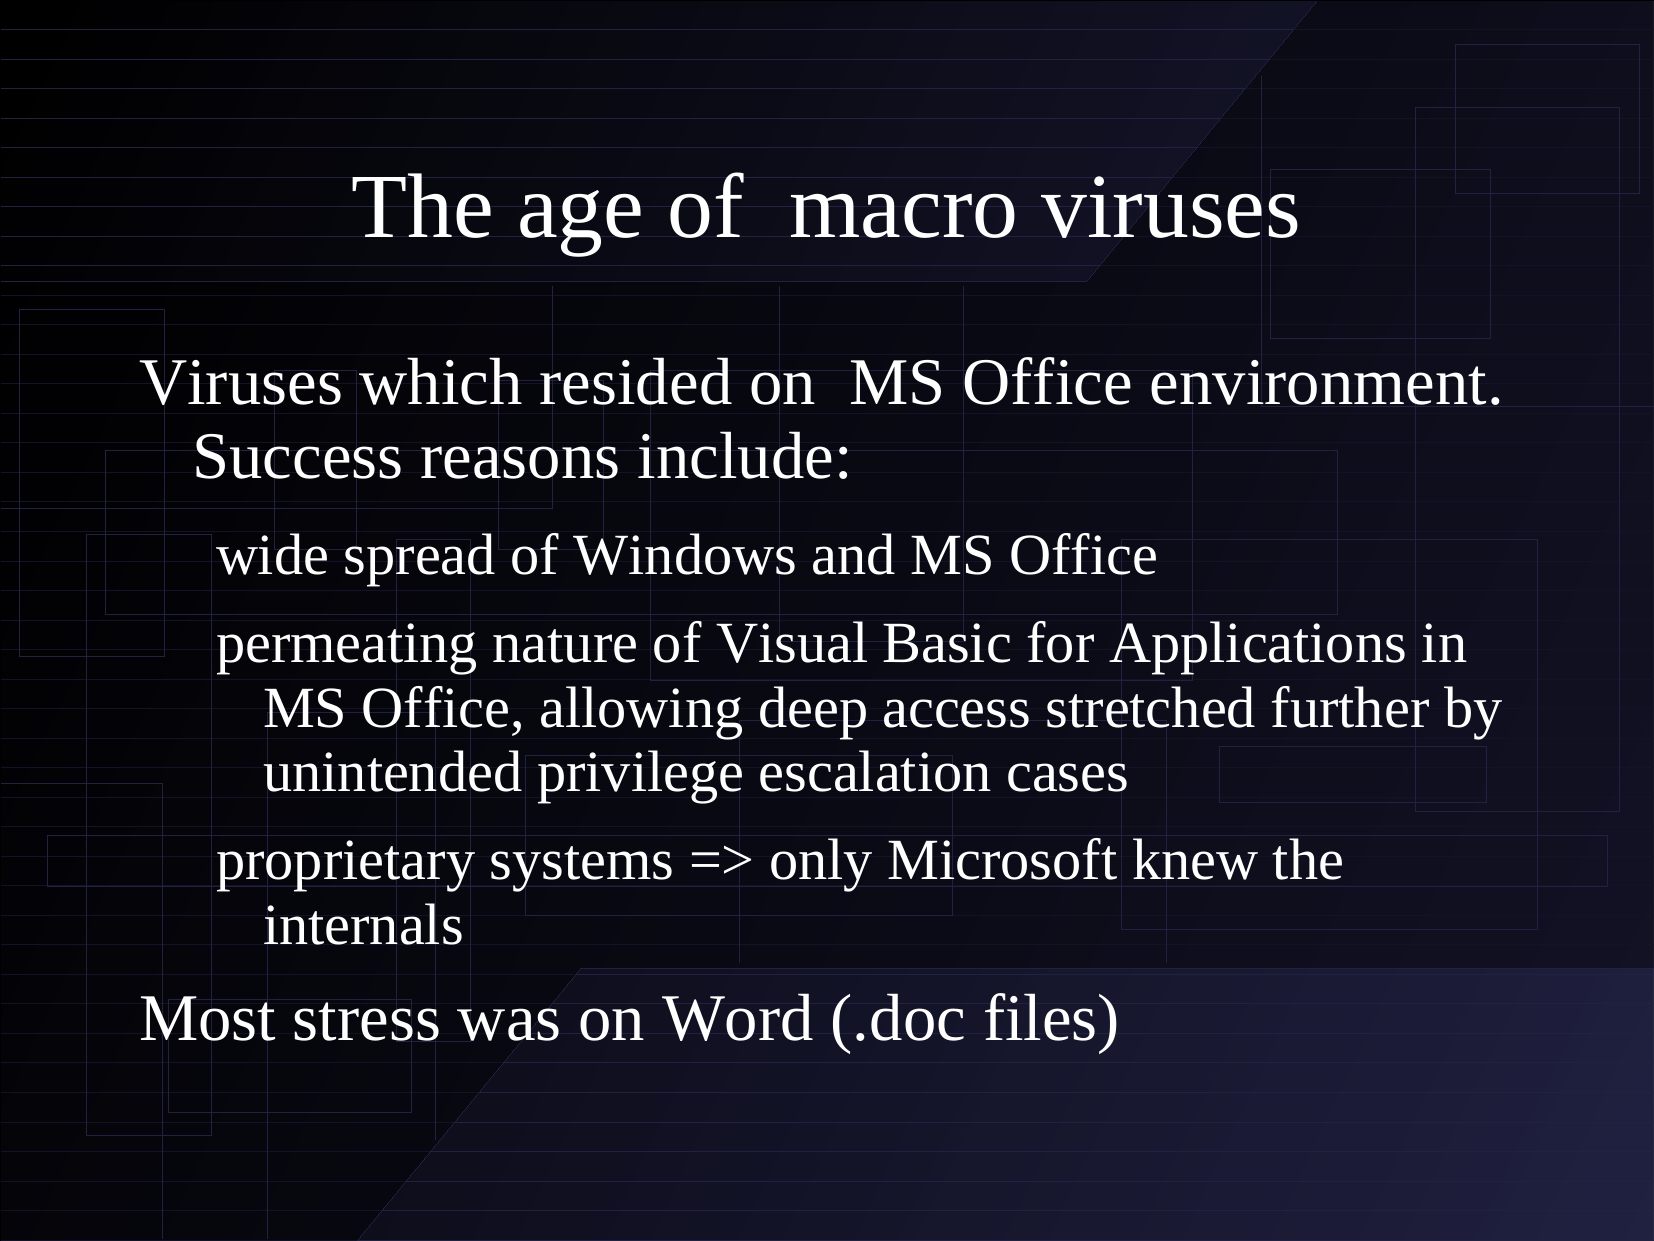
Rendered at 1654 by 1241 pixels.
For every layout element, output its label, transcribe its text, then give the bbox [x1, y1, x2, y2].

title The age of macro viruses [121, 102, 1534, 311]
list Viruses which resided on MS Office environment. Success reasons include: wide spread of Windows and MS Office permeating nature of Visual Basic for Applications in MS Office, allowing deep access stretched further by unintended privilege escalation cases proprietary systems => only Microsoft knew the internals Most stress was on Word (.doc files) [121, 344, 1534, 1127]
